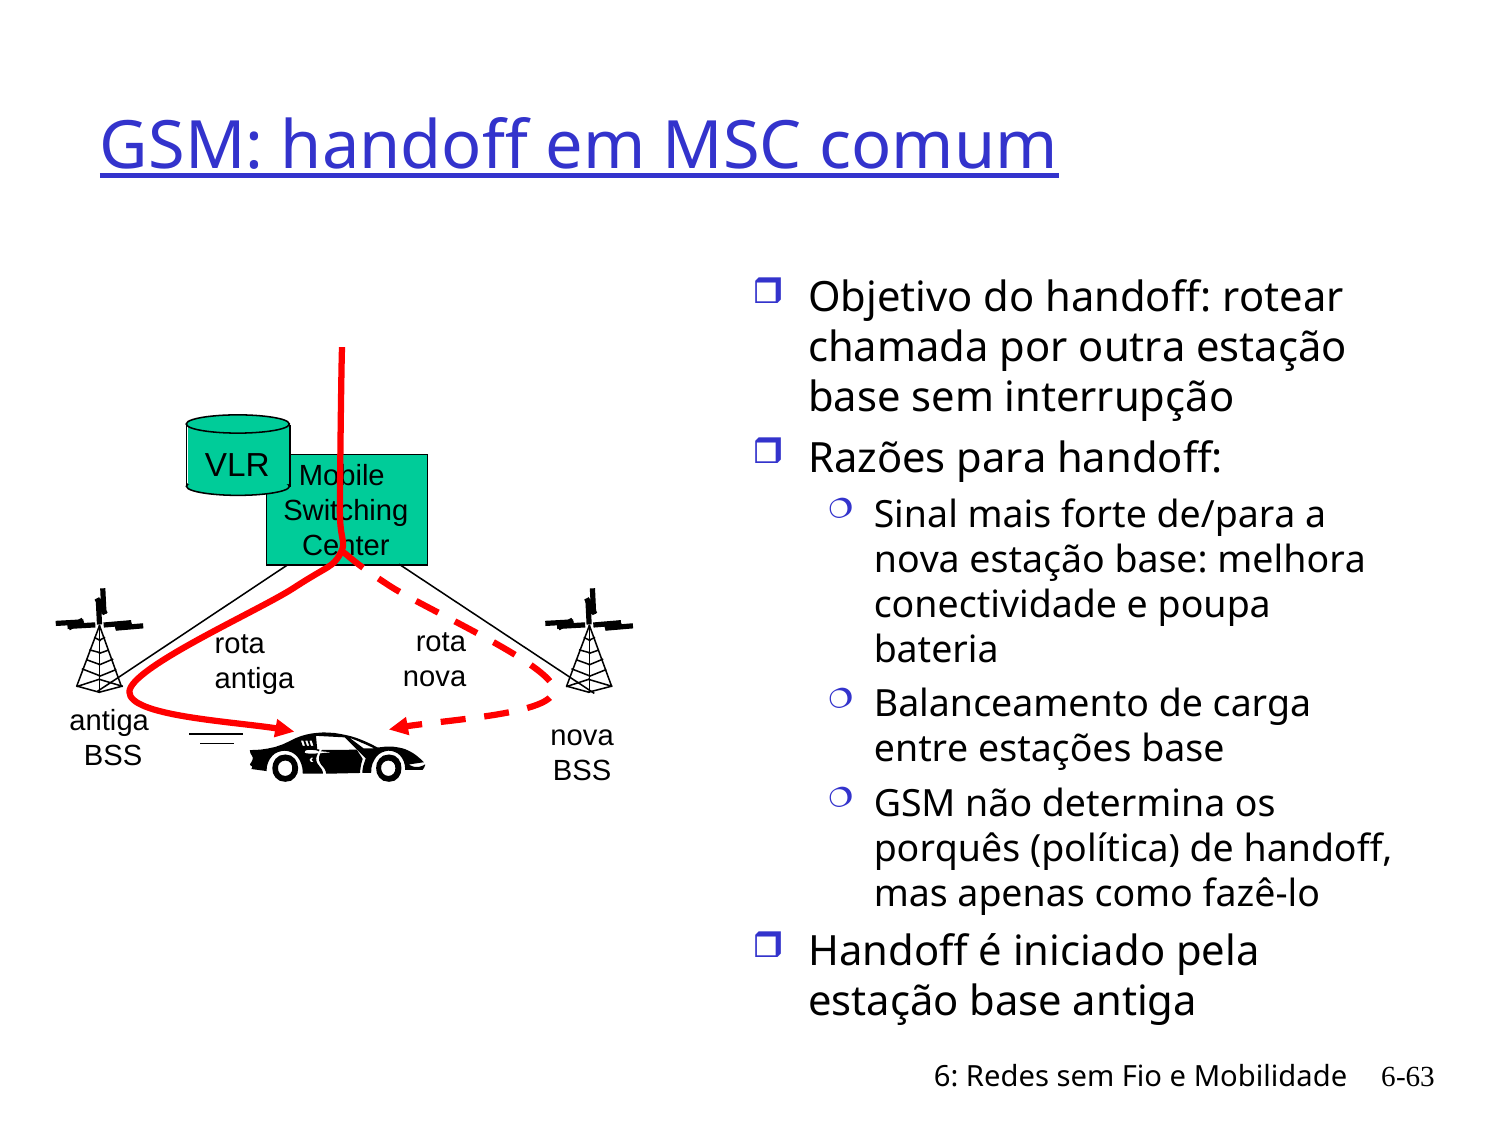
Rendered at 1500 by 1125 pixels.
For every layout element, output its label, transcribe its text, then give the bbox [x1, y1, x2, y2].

picture [249, 726, 426, 783]
text_box rota antiga [199, 616, 310, 702]
text_box nova BSS [535, 709, 629, 795]
text_box GSM: handoff em MSC comum [85, 47, 1361, 236]
text_box 6-<number> [1339, 1050, 1451, 1125]
text_box rota nova [388, 614, 482, 700]
text_box VLR [190, 435, 285, 492]
text_box Mobile Switching Center [343, 448, 427, 570]
text_box 6: Redes sem Fio e Mobilidade [728, 1050, 1339, 1125]
text_box Objetivo do handoff: rotear chamada por outra estação base sem interrupção Razões para handoff: Sinal mais forte de/para a nova estação base: melhora conectividade e poupa bateria Balanceamento de carga entre estações base GSM não determina os porquês (política) de handoff, mas apenas como fazê-lo Handoff é iniciado pela estação base antiga [737, 262, 1420, 1047]
text_box Mobile Switching Center [266, 448, 339, 570]
text_box antiga BSS [54, 693, 173, 780]
